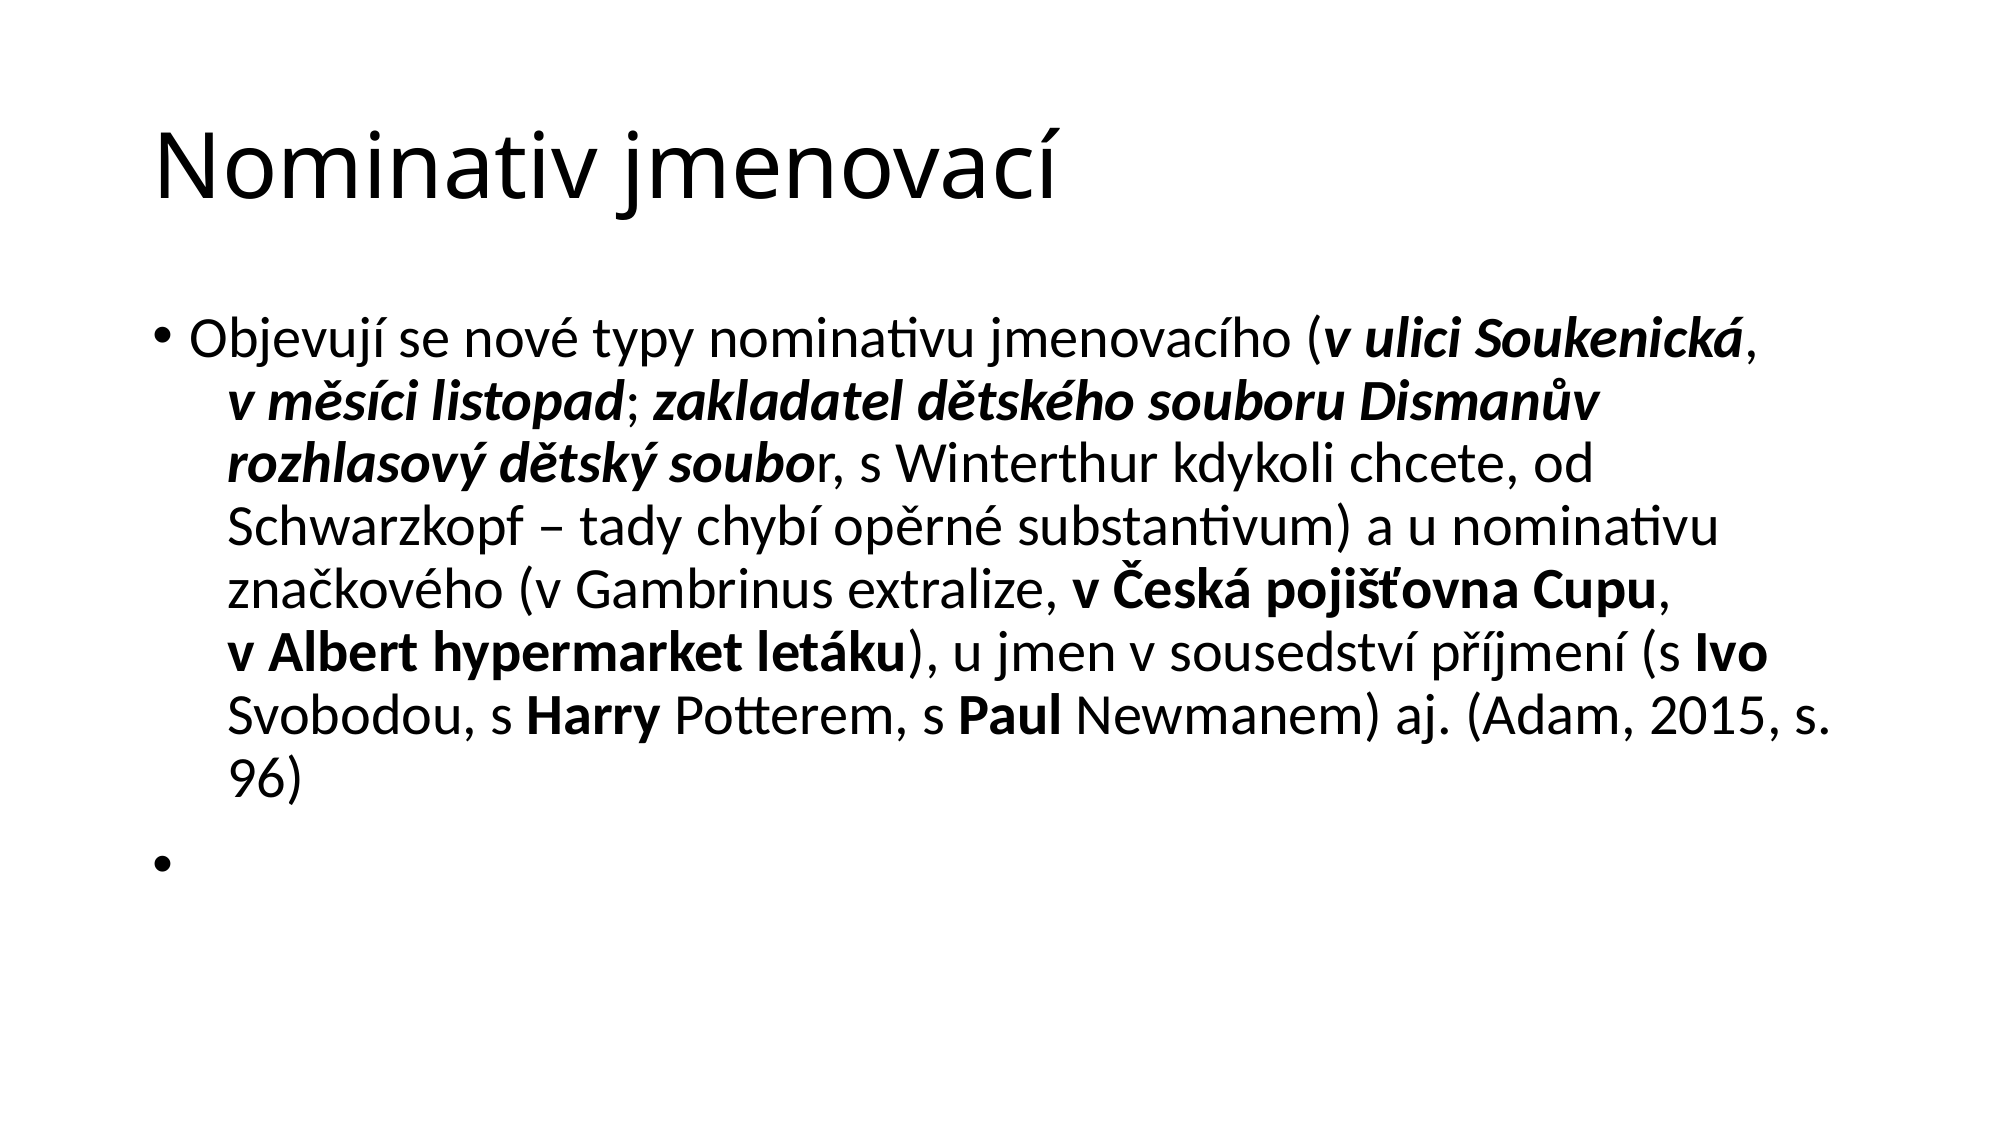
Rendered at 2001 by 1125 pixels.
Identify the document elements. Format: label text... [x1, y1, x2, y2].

list Objevují se nové typy nominativu jmenovacího (v ulici Soukenická, v měsíci listopad; zakladatel dětského souboru Dismanův rozhlasový dětský soubor, s Winterthur kdykoli chcete, od Schwarzkopf – tady chybí opěrné substantivum) a u nominativu značkového (v Gambrinus extralize, v Česká pojišťovna Cupu, v Albert hypermarket letáku), u jmen v sousedství příjmení (s Ivo Svobodou, s Harry Potterem, s Paul Newmanem) aj. (Adam, 2015, s. 96) [137, 299, 1863, 1014]
title Nominativ jmenovací [137, 59, 1863, 278]
